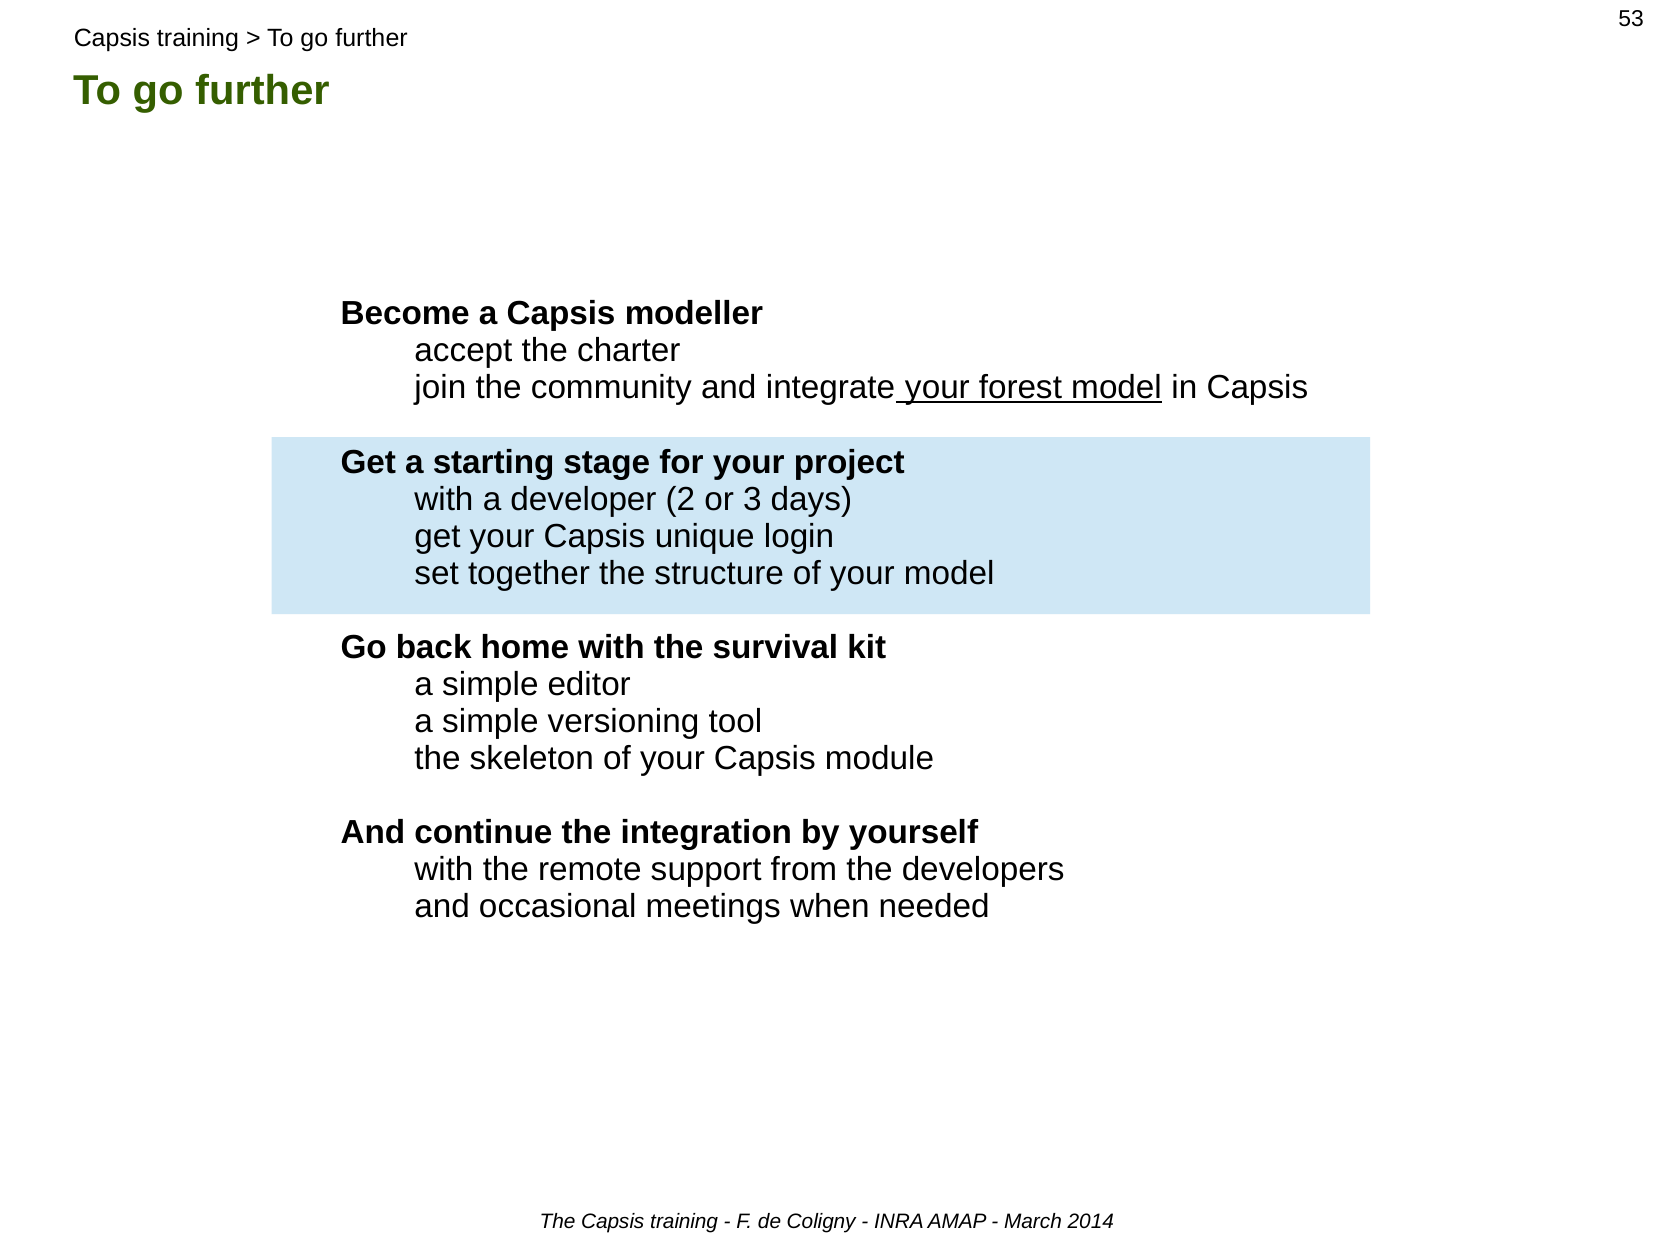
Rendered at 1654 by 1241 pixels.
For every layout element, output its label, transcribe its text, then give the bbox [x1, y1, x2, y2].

text_box [271, 437, 325, 615]
text_box Capsis training > To go further [59, 16, 1004, 60]
text_box The Capsis training - F. de Coligny - INRA AMAP - March 2014 [0, 1201, 1654, 1241]
text_box To go further [58, 59, 1151, 122]
text_box Become a Capsis modeller accept the charter join the community and integrate your forest model in Capsis Get a starting stage for your project with a developer (2 or 3 days) get your Capsis unique login set together the structure of your model Go back home with the survival kit a simple editor a simple versioning tool the skeleton of your Capsis module And continue the integration by yourself with the remote support from the developers and occasional meetings when needed [325, 287, 1455, 1053]
